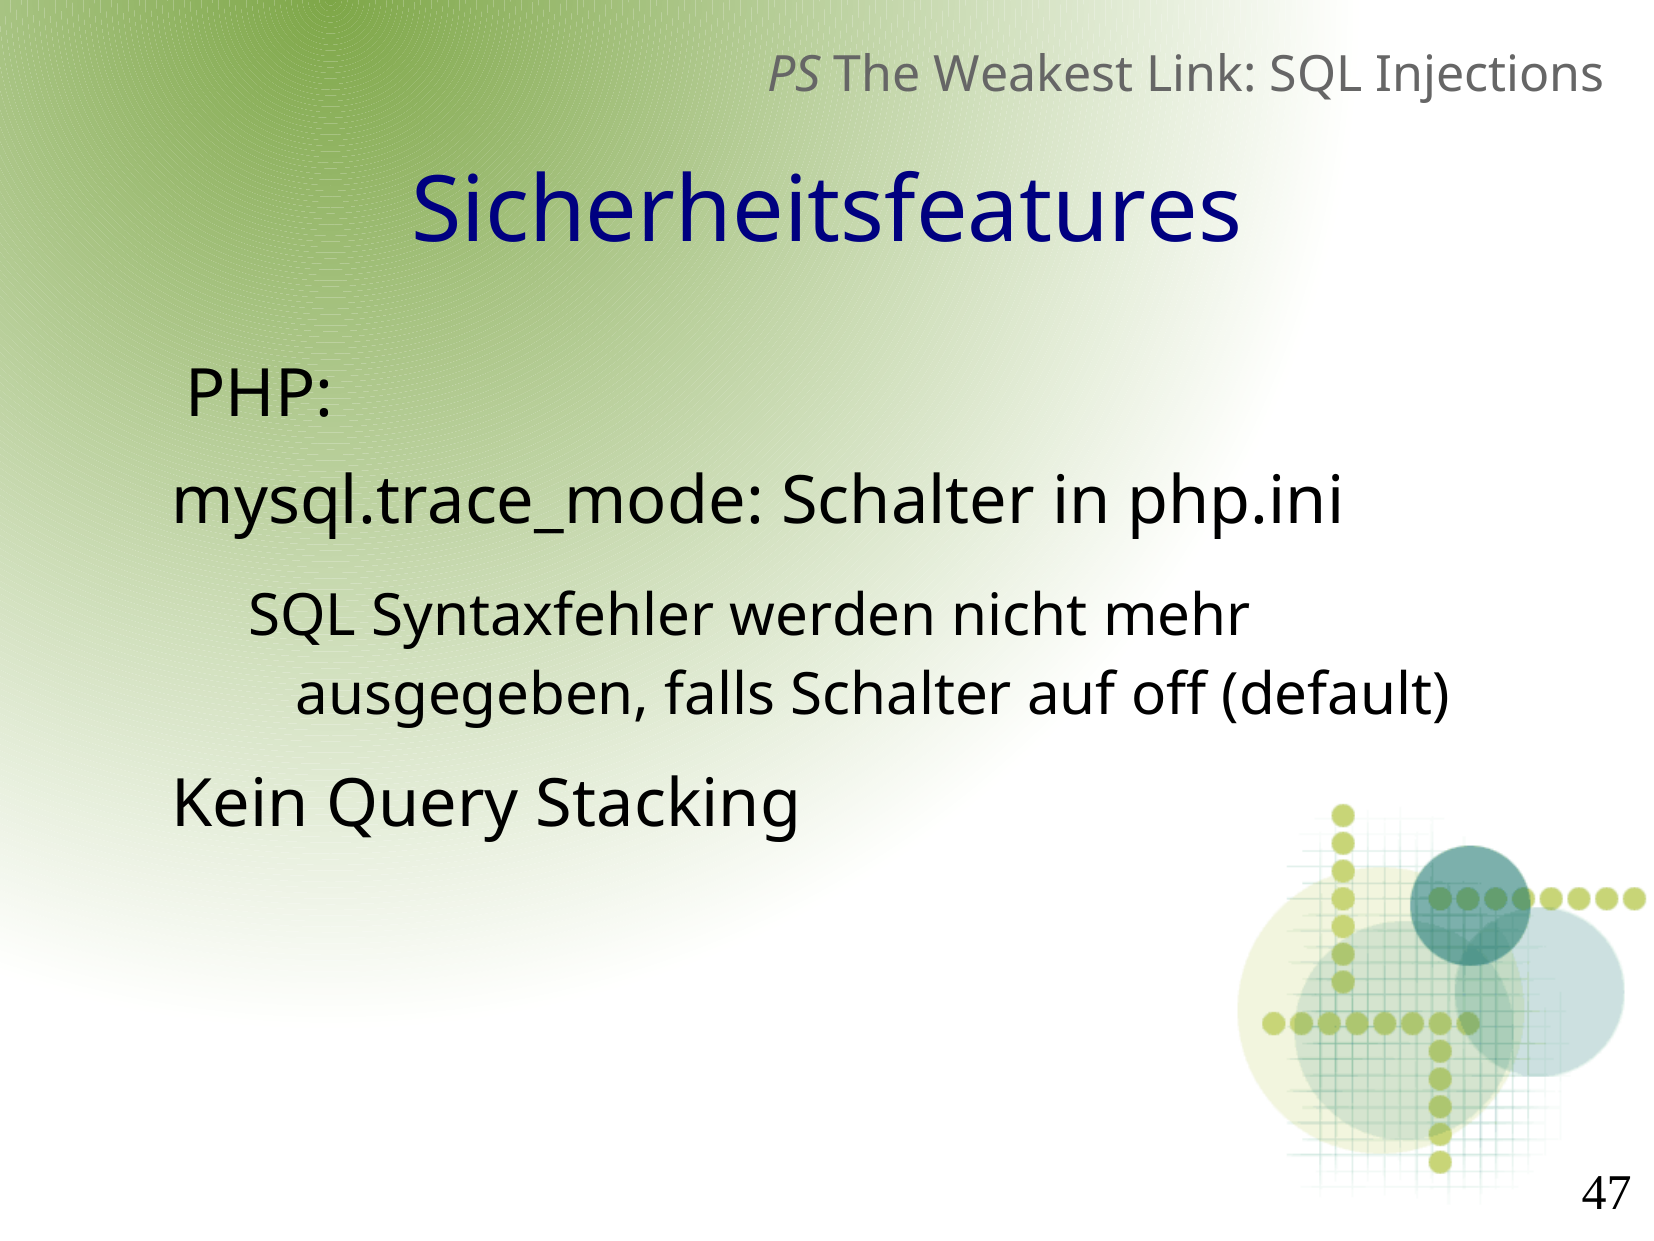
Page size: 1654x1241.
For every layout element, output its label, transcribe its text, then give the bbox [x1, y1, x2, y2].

list PHP: [167, 344, 857, 432]
picture [1224, 792, 1654, 1211]
title Sicherheitsfeatures [121, 102, 1534, 311]
list mysql.trace_mode: Schalter in php.ini SQL Syntaxfehler werden nicht mehr ausgegeben, falls Schalter auf off (default) Kein Query Stacking [153, 452, 1535, 890]
